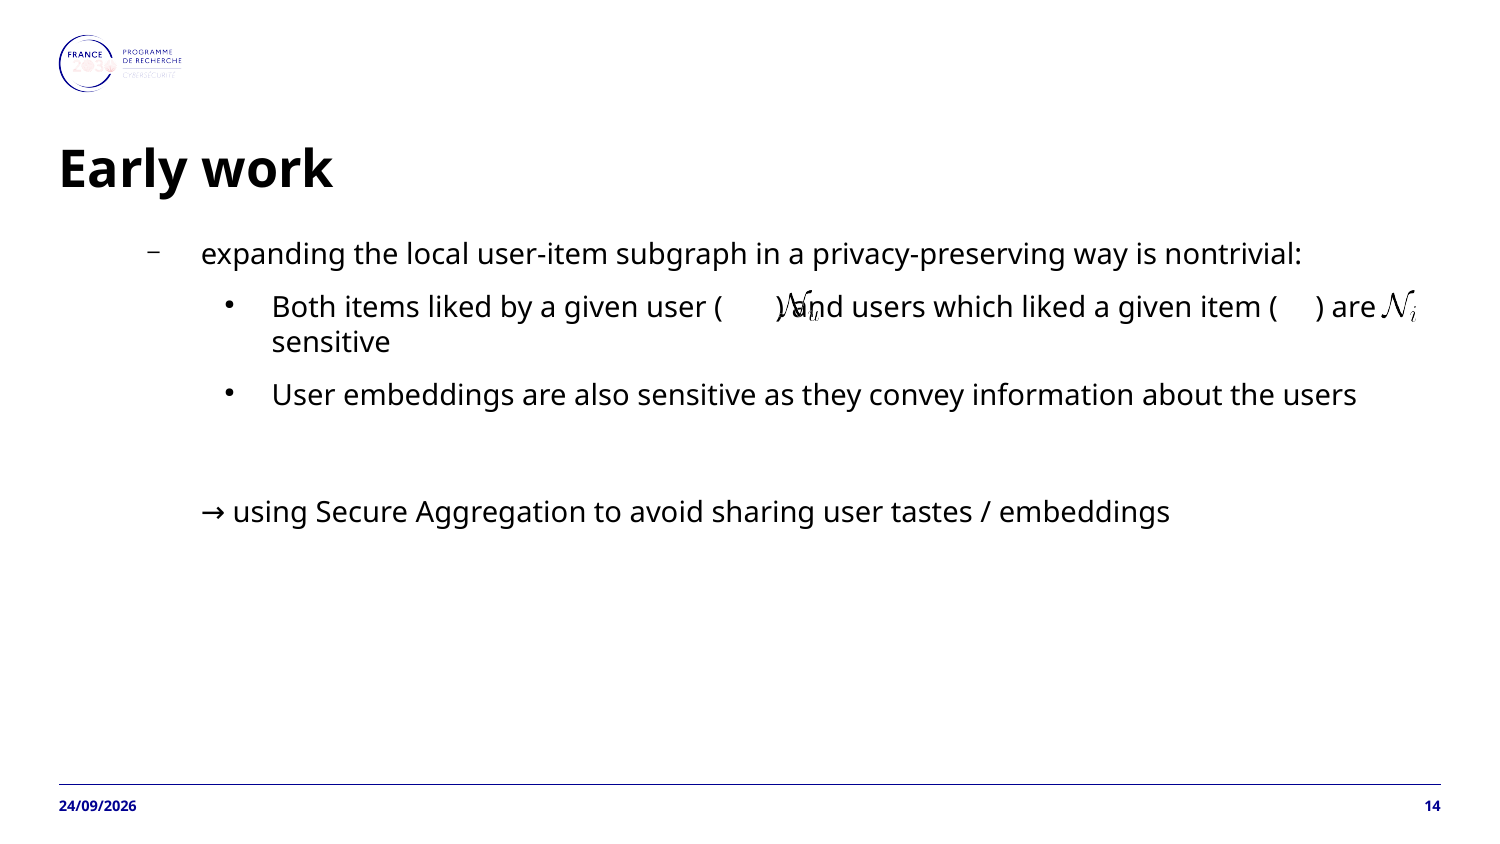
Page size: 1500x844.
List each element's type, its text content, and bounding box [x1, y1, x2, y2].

slide_number 26/01/2024 [59, 784, 260, 830]
title Early work [59, 142, 1441, 232]
picture [779, 290, 819, 321]
picture [46, 22, 194, 105]
picture [1381, 290, 1416, 322]
slide_number 23 [1364, 784, 1441, 830]
list expanding the local user-item subgraph in a privacy-preserving way is nontrivial: Both items liked by a given user ( ) and users which liked a given item ( ) are sensitive User embeddings are also sensitive as they convey information about the users → using Secure Aggregation to avoid sharing user tastes / embeddings [59, 172, 1442, 650]
